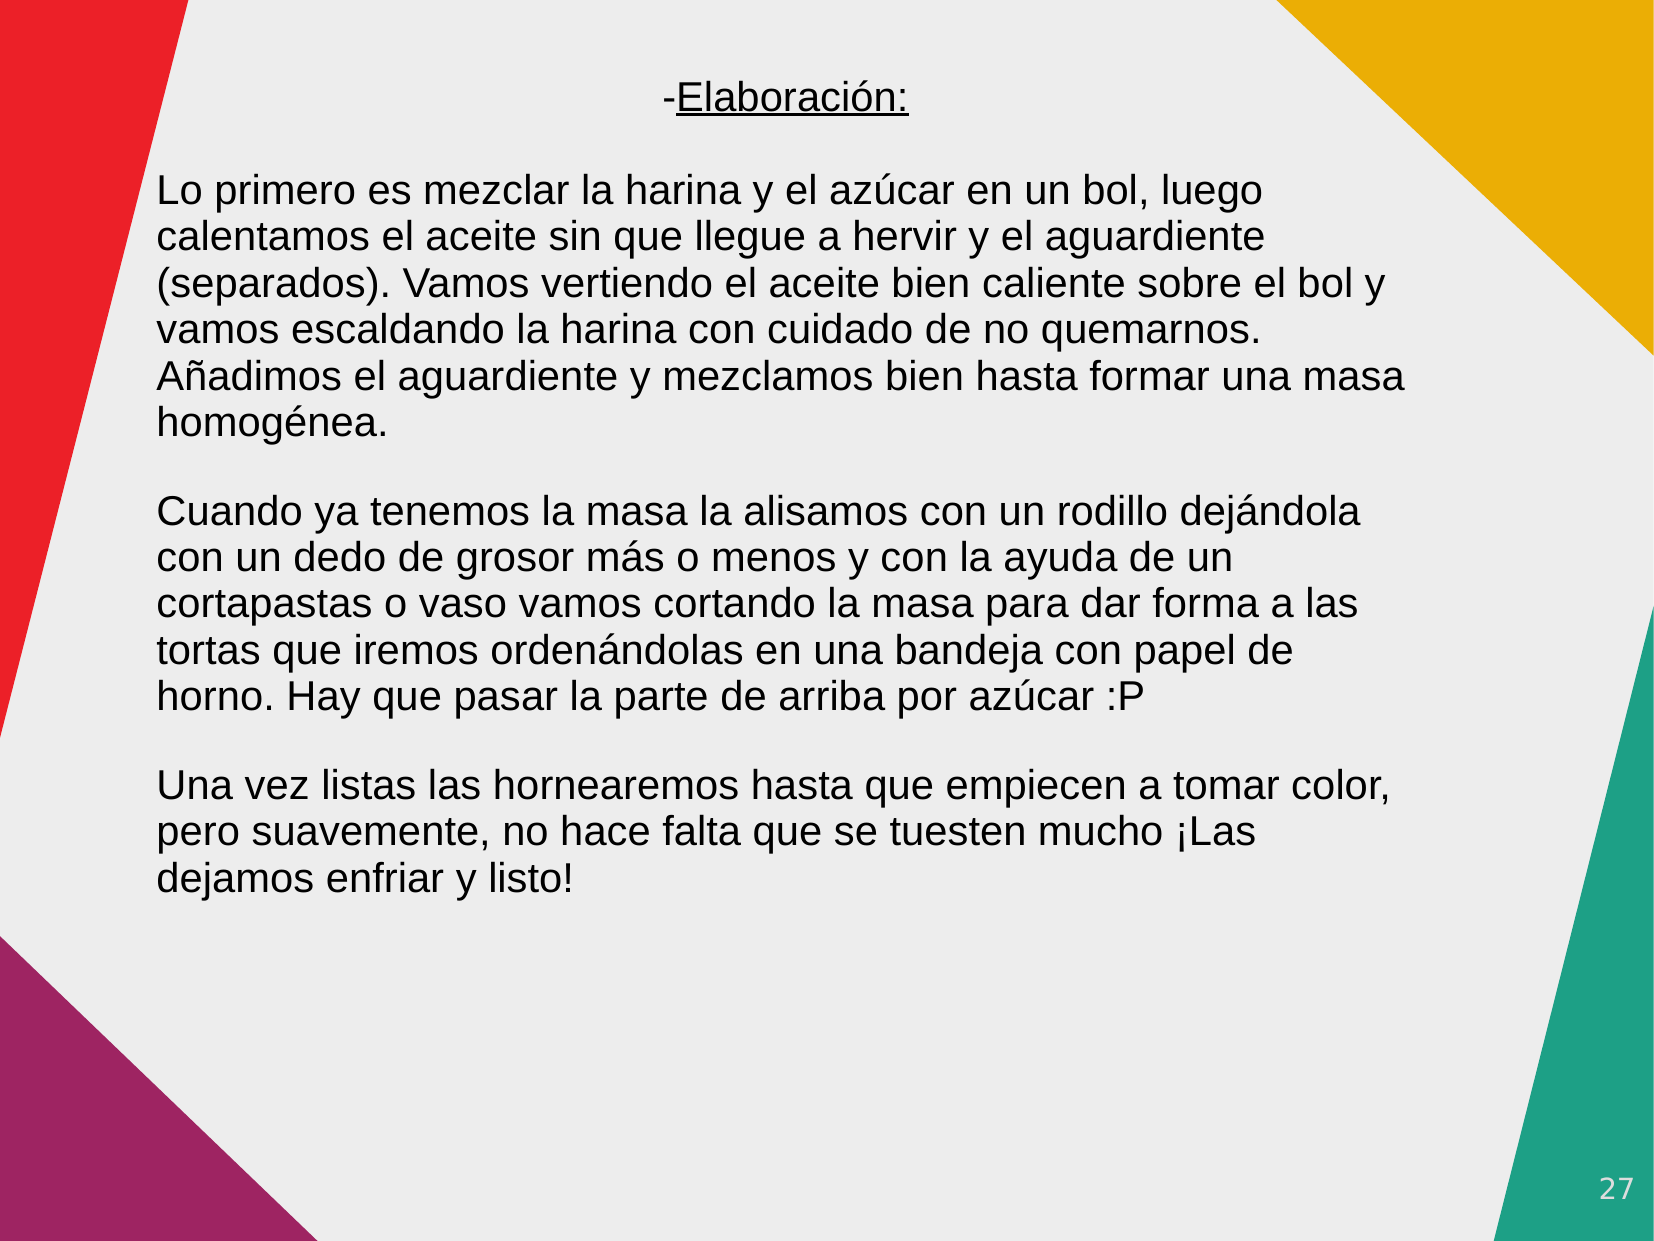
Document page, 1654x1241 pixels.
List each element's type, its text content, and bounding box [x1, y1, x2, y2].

text_box -Elaboración: Lo primero es mezclar la harina y el azúcar en un bol, luego calentamos el aceite sin que llegue a hervir y el aguardiente (separados). Vamos vertiendo el aceite bien caliente sobre el bol y vamos escaldando la harina con cuidado de no quemarnos. Añadimos el aguardiente y mezclamos bien hasta formar una masa homogénea. Cuando ya tenemos la masa la alisamos con un rodillo dejándola con un dedo de grosor más o menos y con la ayuda de un cortapastas o vaso vamos cortando la masa para dar forma a las tortas que iremos ordenándolas en una bandeja con papel de horno. Hay que pasar la parte de arriba por azúcar :P Una vez listas las hornearemos hasta que empiecen a tomar color, pero suavemente, no hace falta que se tuesten mucho ¡Las dejamos enfriar y listo! [141, 66, 1430, 993]
